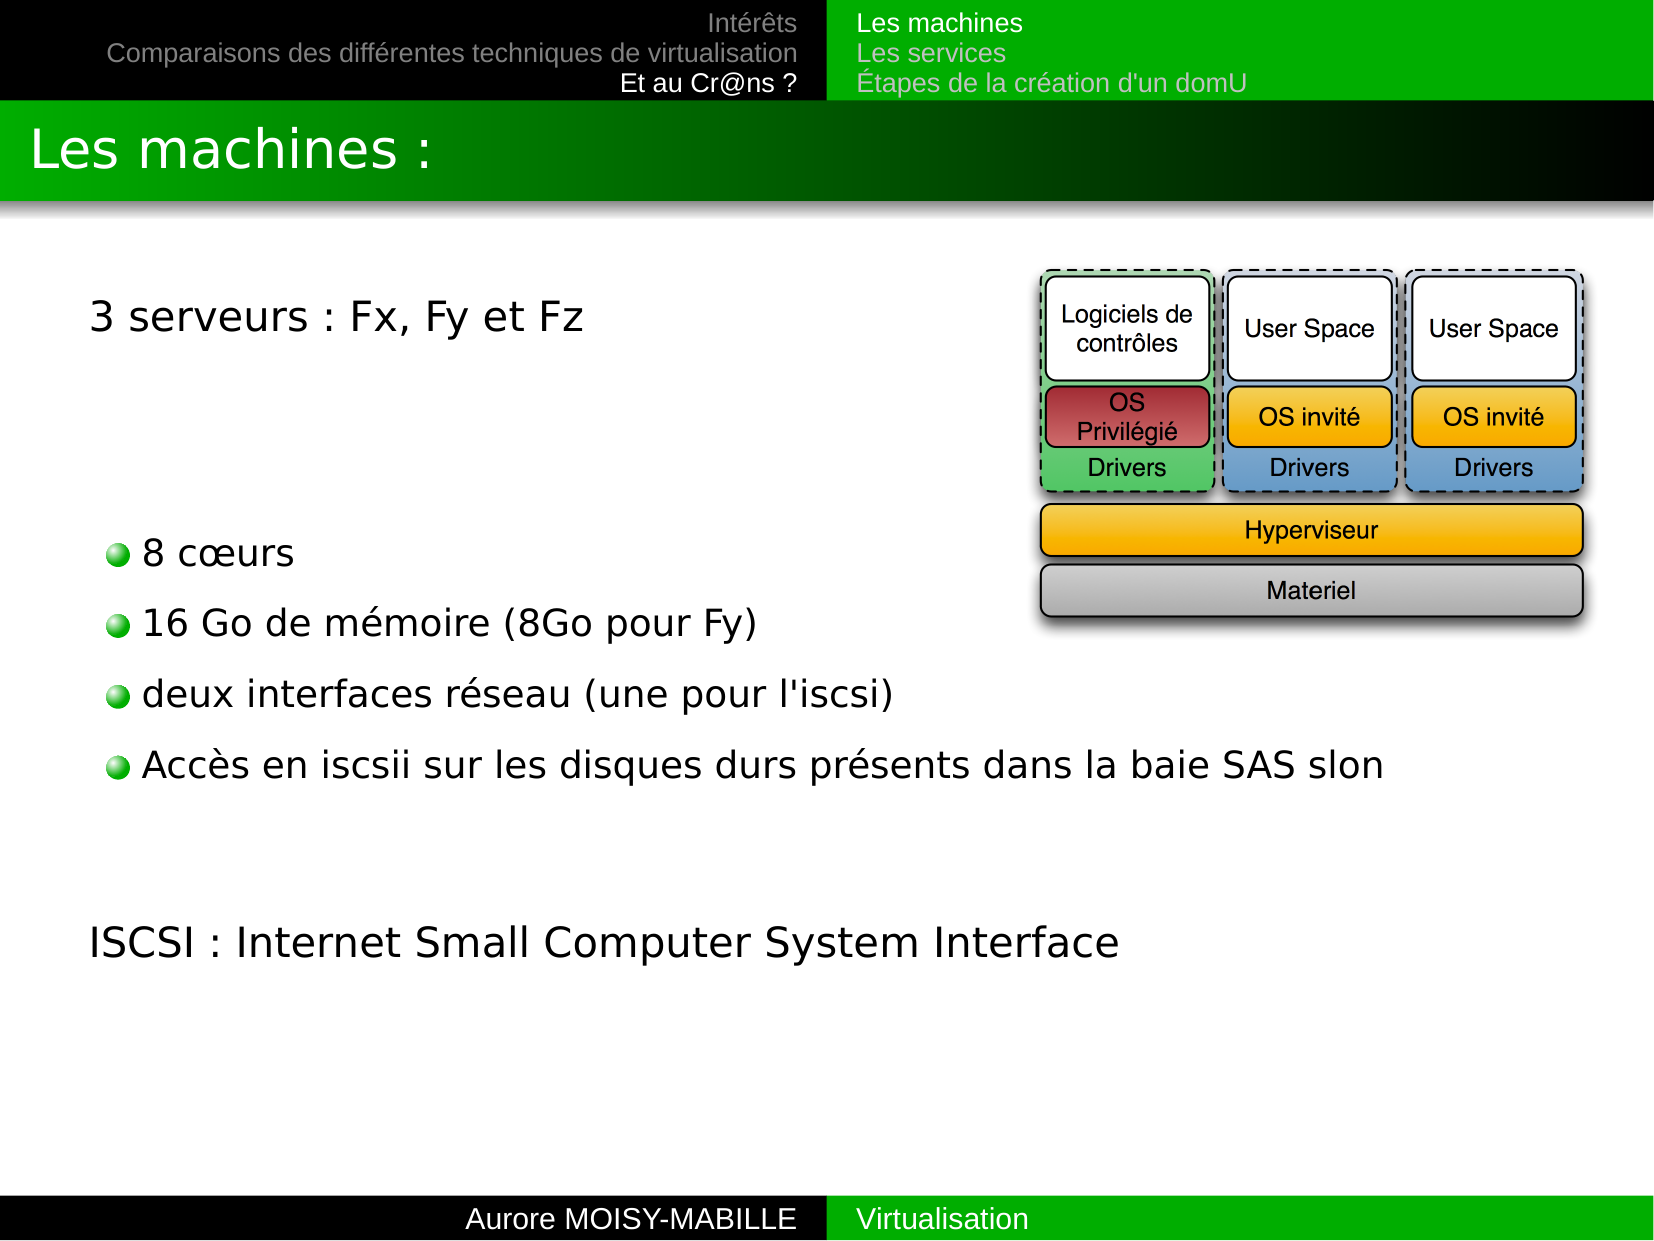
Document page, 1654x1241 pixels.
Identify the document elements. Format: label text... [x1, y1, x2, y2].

text_box [0, 0, 1654, 219]
text_box [106, 685, 130, 709]
text_box [106, 755, 130, 780]
text_box Les machines : [29, 118, 1654, 184]
text_box 8 cœurs 16 Go de mémoire (8Go pour Fy) deux interfaces réseau (une pour l'iscsi) Accès en iscsii sur les disques durs présents dans la baie SAS slon [141, 531, 1595, 839]
text_box [0, 1195, 1654, 1241]
text_box Aurore MOISY-MABILLE [0, 1202, 798, 1238]
text_box Les machines Les services Étapes de la création d'un domU [856, 7, 1654, 99]
text_box [106, 543, 130, 567]
text_box ISCSI : Internet Small Computer System Interface [88, 918, 1270, 981]
text_box [106, 614, 130, 638]
text_box Intérêts Comparaisons des différentes techniques de virtualisation Et au Cr@ns ? [0, 7, 798, 99]
text_box 3 serveurs : Fx, Fy et Fz [88, 292, 975, 355]
picture [997, 236, 1625, 666]
text_box Virtualisation [856, 1202, 1654, 1238]
